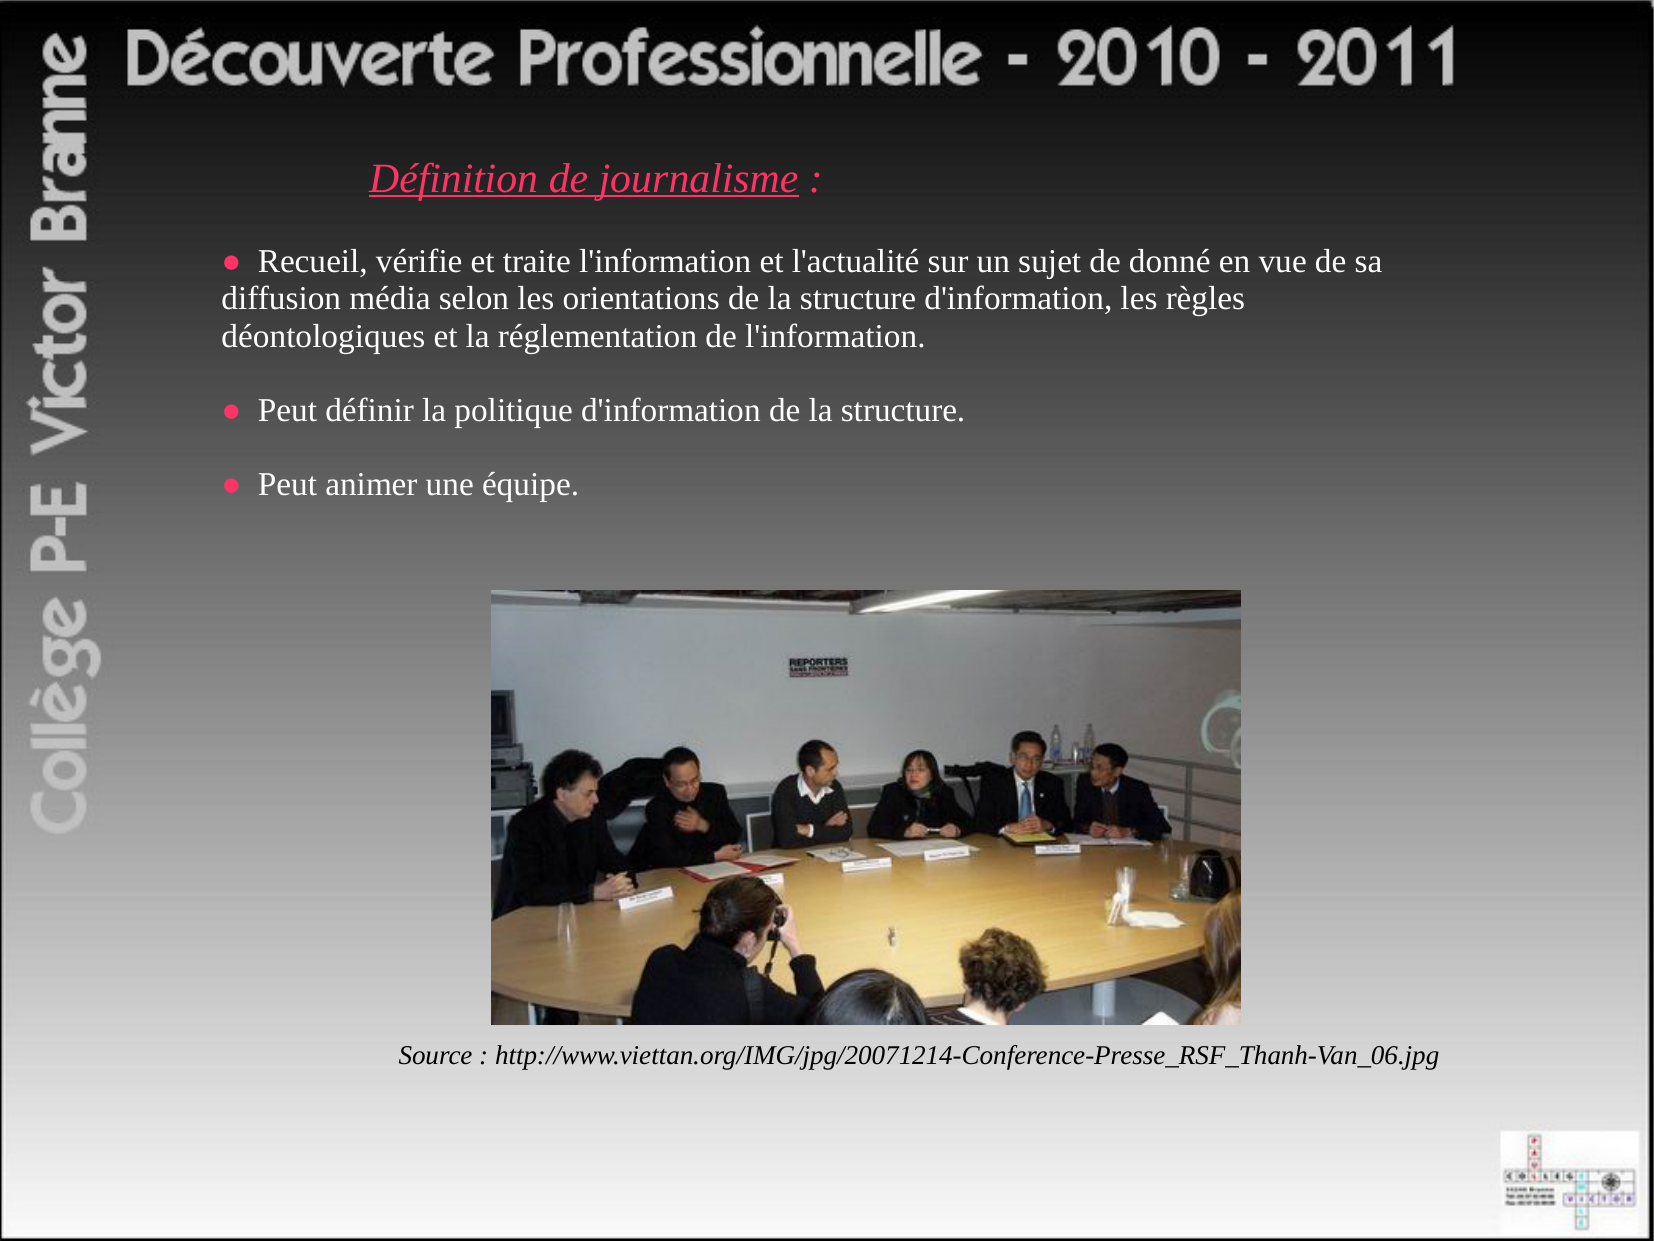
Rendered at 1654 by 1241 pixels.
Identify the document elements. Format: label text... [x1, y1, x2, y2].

picture [0, 0, 1654, 1241]
text_box Définition de journalisme : ● Recueil, vérifie et traite l'information et l'actualité sur un sujet de donné en vue de sa diffusion média selon les orientations de la structure d'information, les règles déontologiques et la réglementation de l'information. ● Peut définir la politique d'information de la structure. ● Peut animer une équipe. [206, 147, 1418, 597]
text_box Source : http://www.viettan.org/IMG/jpg/20071214-Conference-Presse_RSF_Thanh-Van_06.jpg [383, 1033, 1536, 1080]
